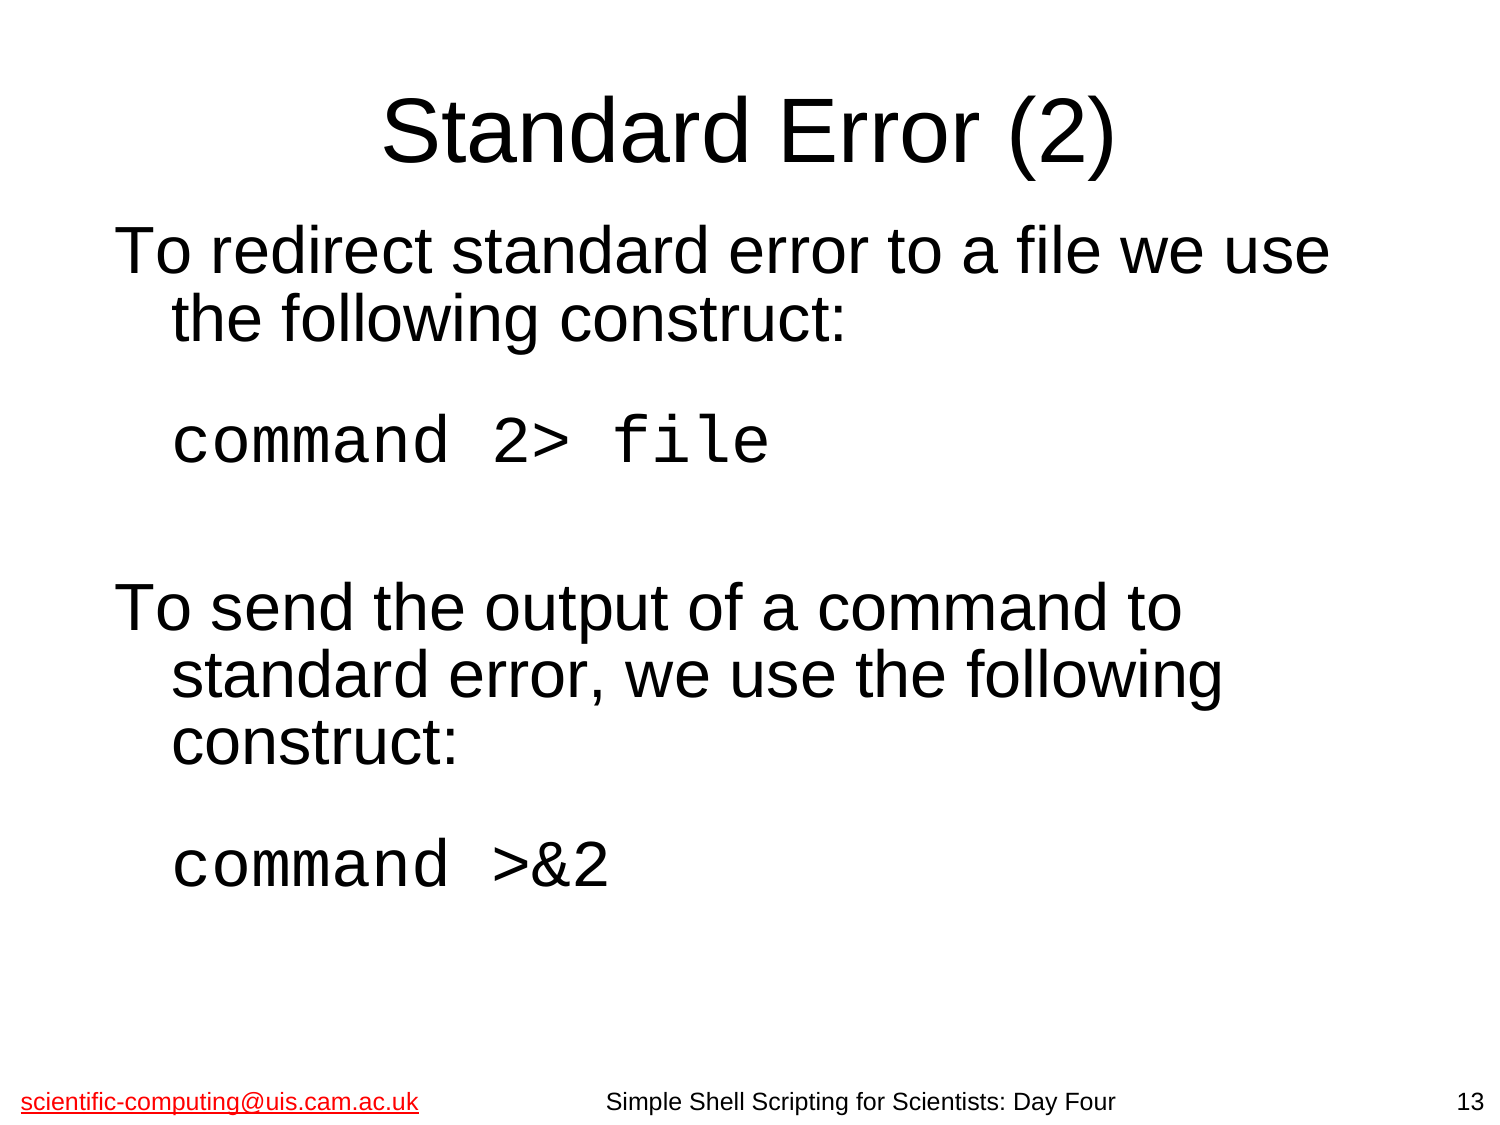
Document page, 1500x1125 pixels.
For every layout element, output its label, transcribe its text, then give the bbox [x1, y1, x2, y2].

title Standard Error (2) [112, 72, 1388, 191]
list To redirect standard error to a file we use the following construct: command 2> file To send the output of a command to standard error, we use the following construct: command >&2 [99, 212, 1401, 1000]
